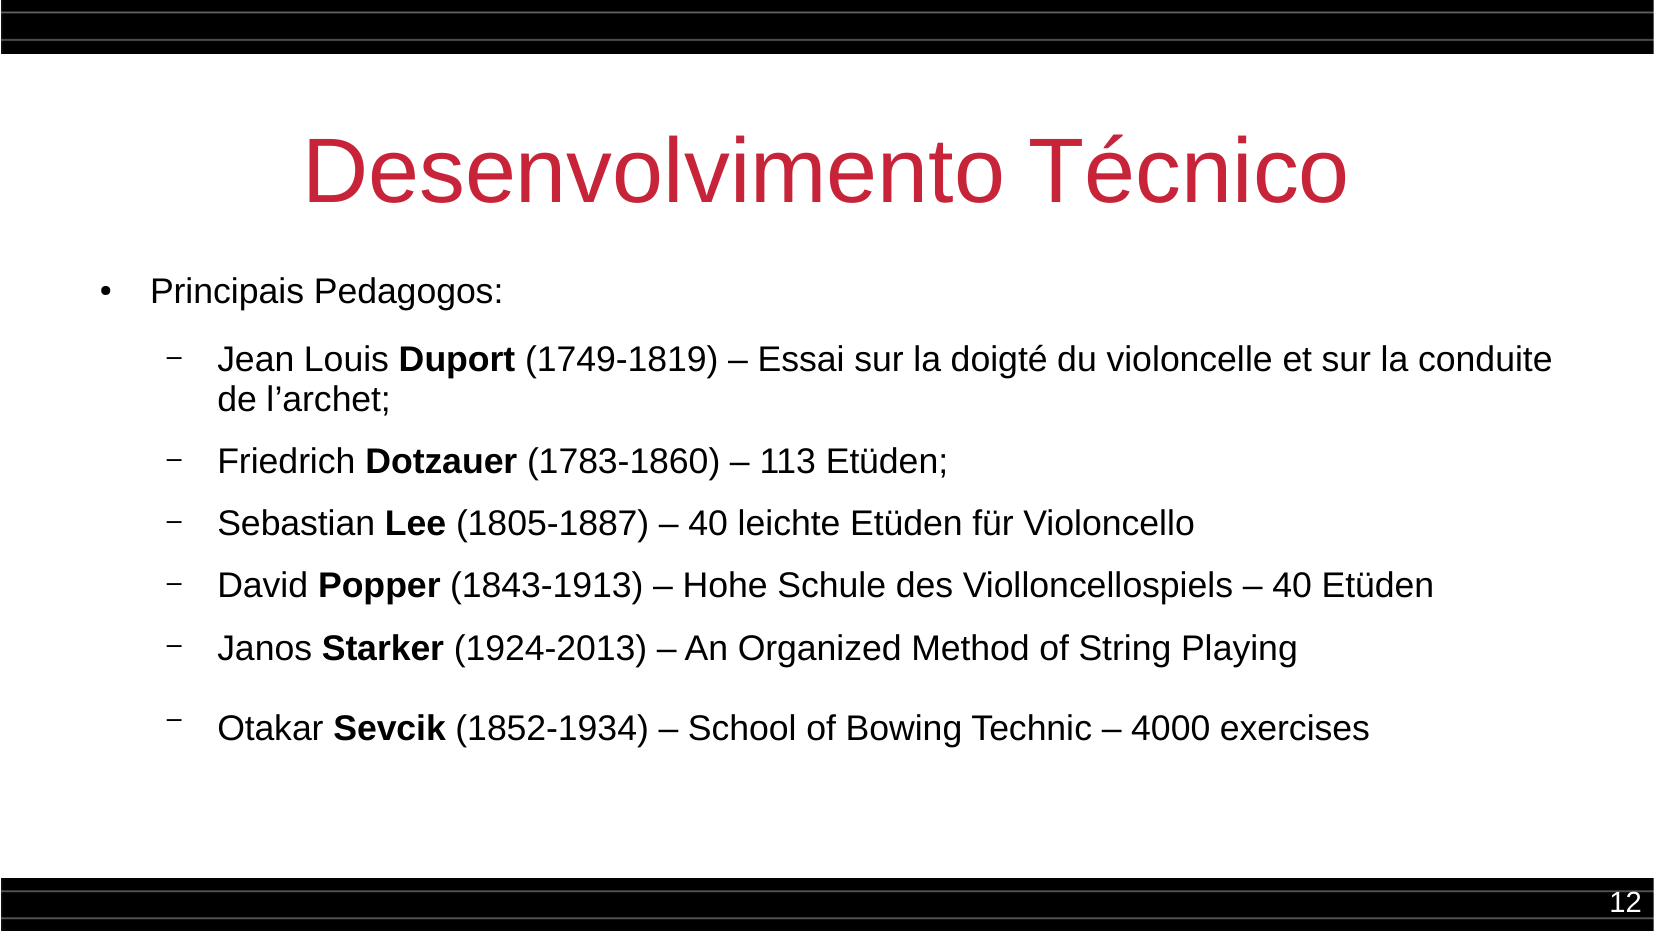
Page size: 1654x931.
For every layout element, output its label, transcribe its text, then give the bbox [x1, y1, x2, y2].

picture [1, 878, 1654, 931]
list Principais Pedagogos: Jean Louis Duport (1749-1819) – Essai sur la doigté du violoncelle et sur la conduite de l’archet; Friedrich Dotzauer (1783-1860) – 113 Etüden; Sebastian Lee (1805-1887) – 40 leichte Etüden für Violoncello David Popper (1843-1913) – Hohe Schule des Violloncellospiels – 40 Etüden Janos Starker (1924-2013) – An Organized Method of String Playing Otakar Sevcik (1852-1934) – School of Bowing Technic – 4000 exercises [82, 271, 1571, 758]
title Desenvolvimento Técnico [82, 92, 1571, 249]
picture [1, 0, 1654, 54]
